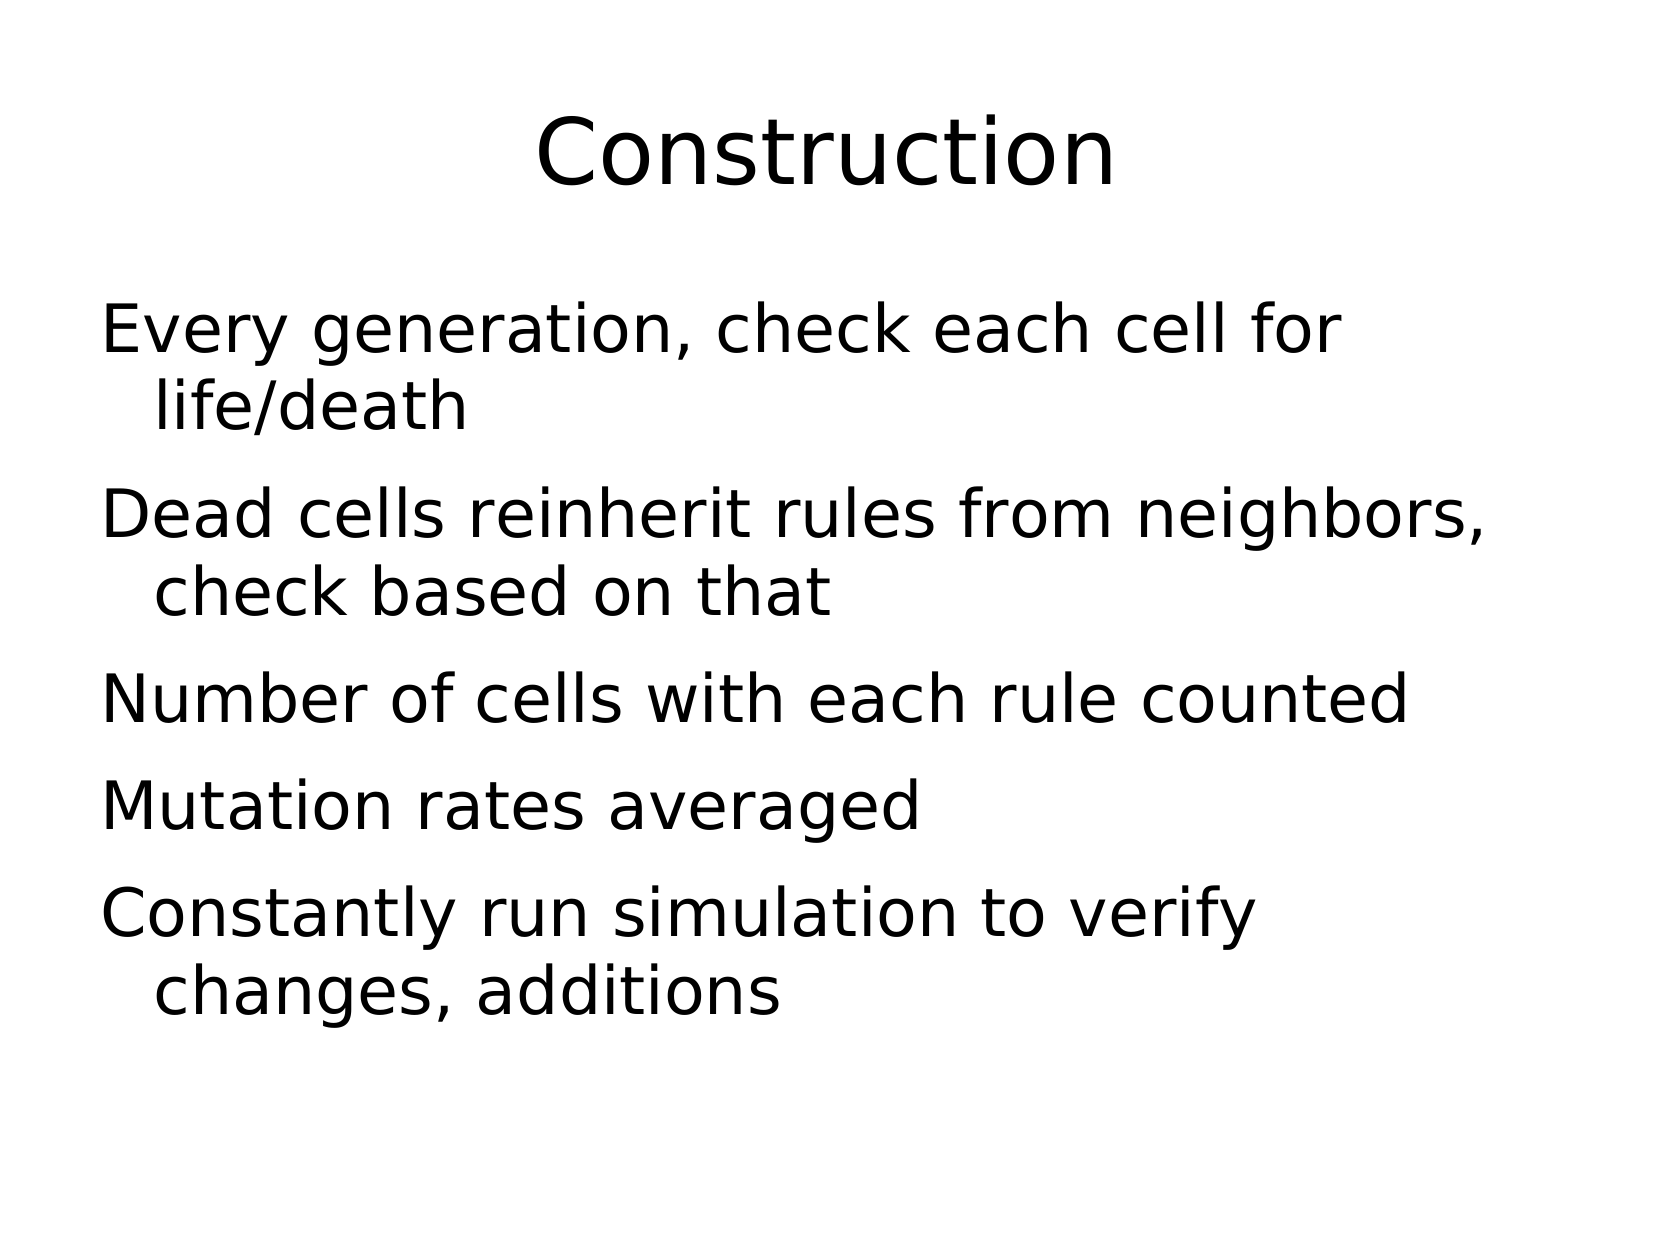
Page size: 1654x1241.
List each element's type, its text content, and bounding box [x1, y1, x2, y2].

list Every generation, check each cell for life/death Dead cells reinherit rules from neighbors, check based on that Number of cells with each rule counted Mutation rates averaged Constantly run simulation to verify changes, additions [82, 290, 1571, 1109]
title Construction [82, 49, 1571, 257]
